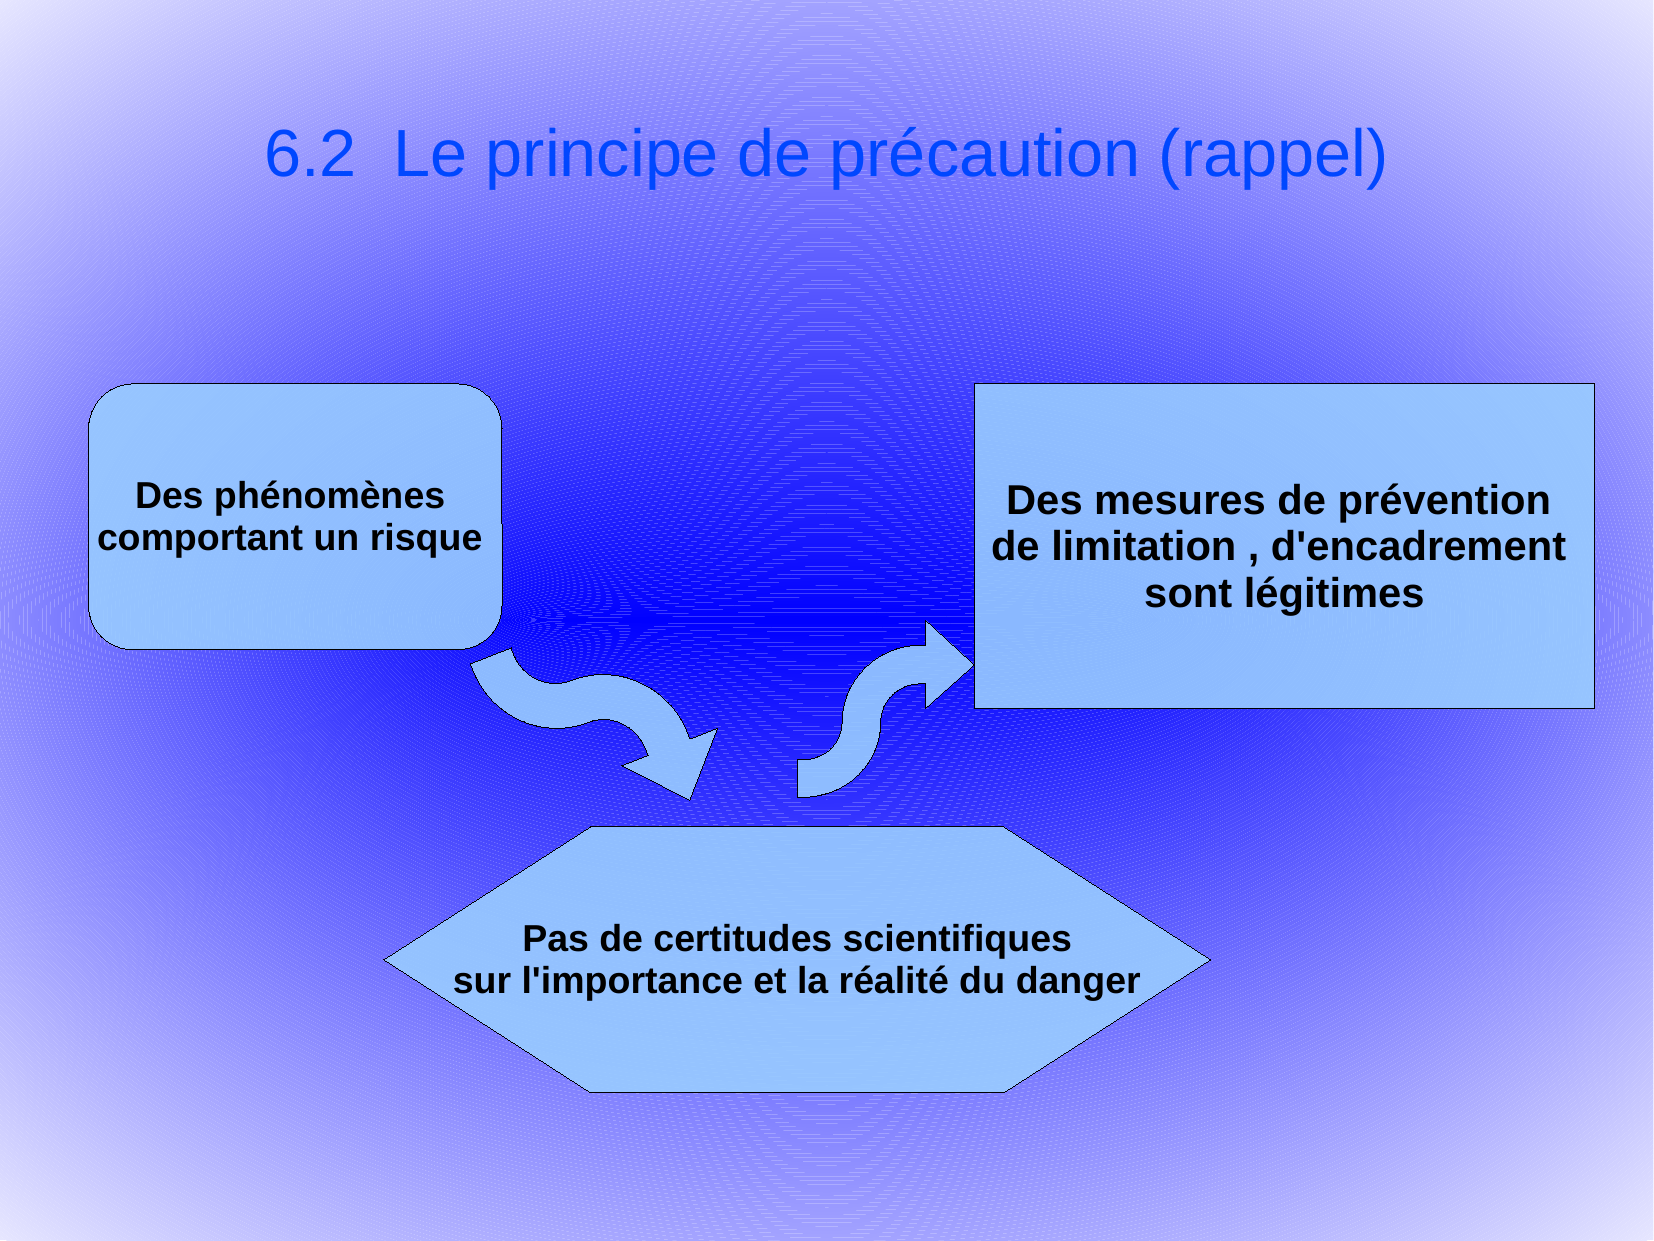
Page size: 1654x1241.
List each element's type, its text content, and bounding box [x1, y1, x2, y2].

text_box [797, 620, 974, 798]
title 6.2 Le principe de précaution (rappel) [82, 56, 1571, 250]
text_box Des phénomènes comportant un risque [88, 383, 503, 650]
text_box Pas de certitudes scientifiques sur l'importance et la réalité du danger [383, 826, 1211, 1093]
text_box Des mesures de prévention de limitation , d'encadrement sont légitimes [974, 383, 1595, 709]
text_box [470, 647, 718, 801]
